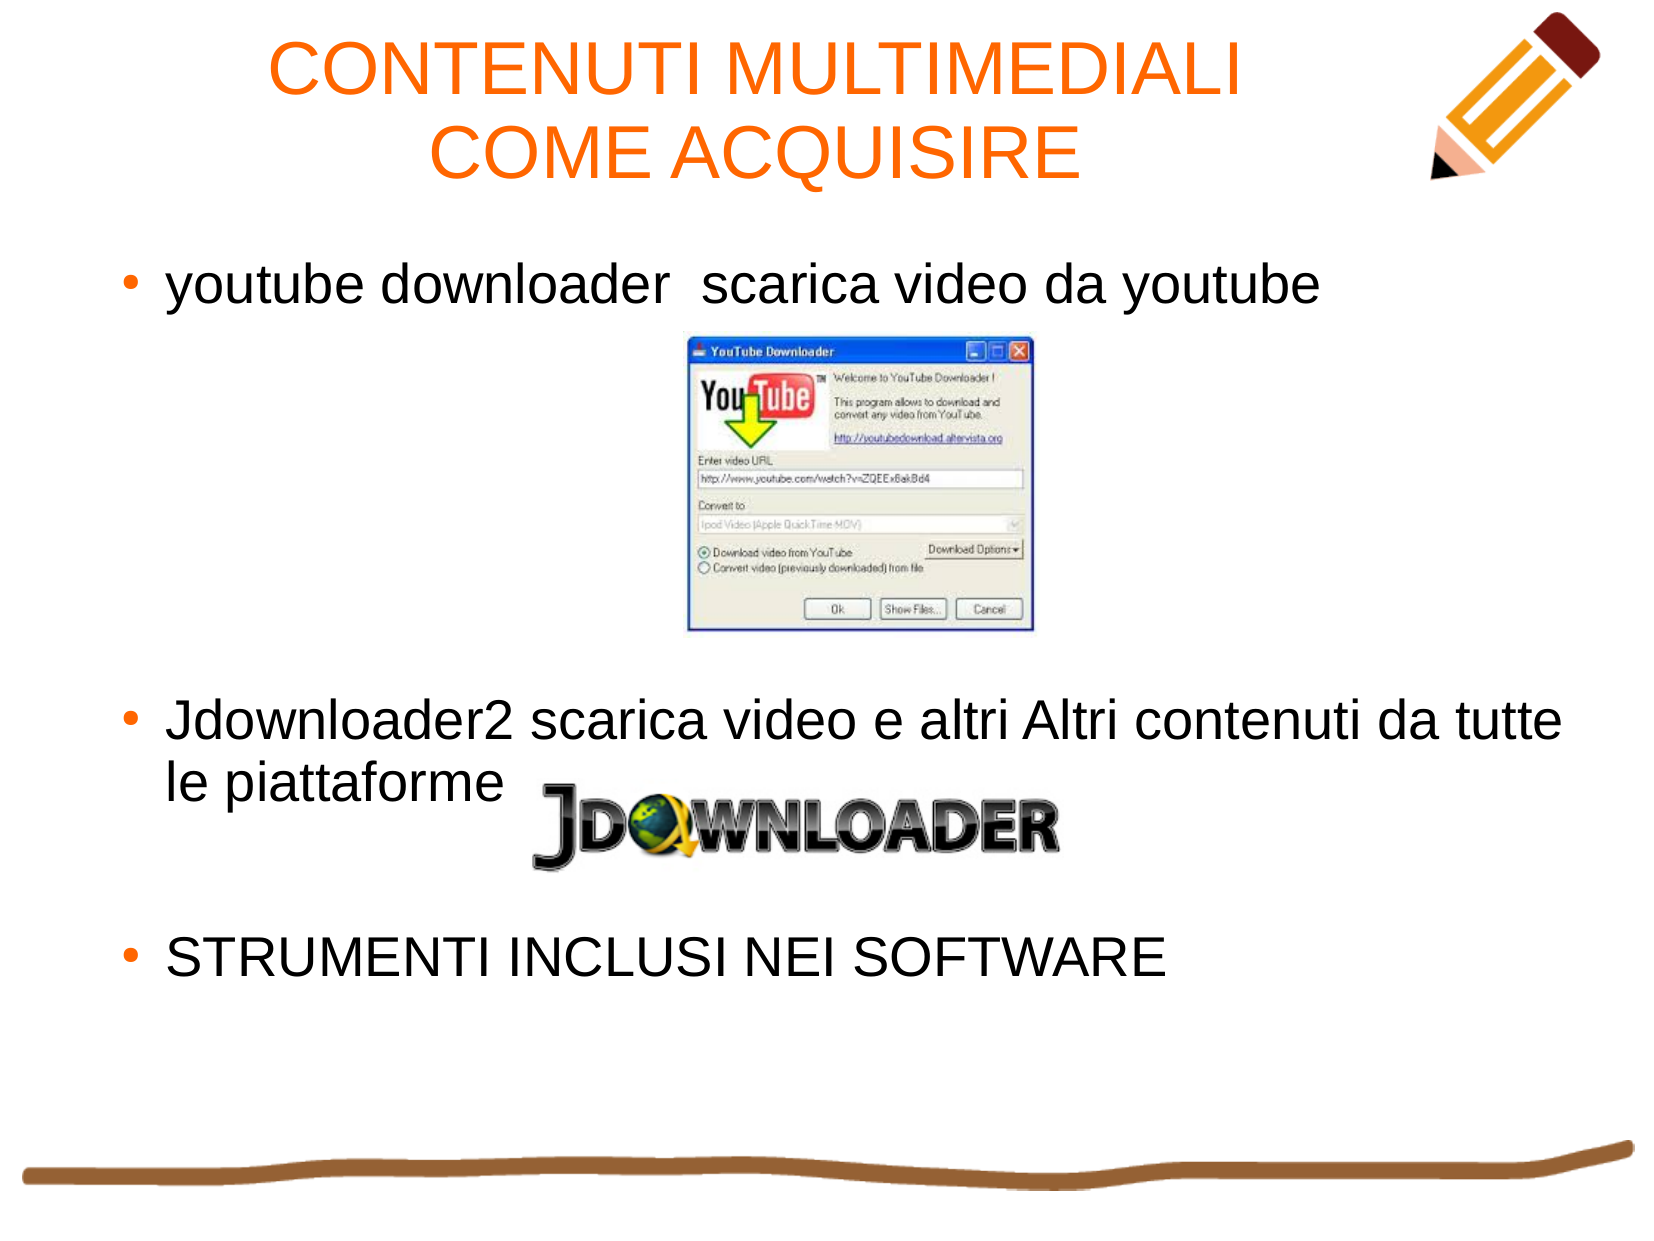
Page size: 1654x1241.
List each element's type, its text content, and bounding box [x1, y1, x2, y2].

picture [1430, 12, 1601, 181]
picture [531, 778, 1064, 875]
list youtube downloader scarica video da youtube Jdownloader2 scarica video e altri Altri contenuti da tutte le piattaforme STRUMENTI INCLUSI NEI SOFTWARE [106, 165, 1595, 997]
title CONTENUTI MULTIMEDIALI COME ACQUISIRE [82, 26, 1430, 195]
picture [683, 331, 1040, 638]
picture [22, 1140, 1635, 1191]
